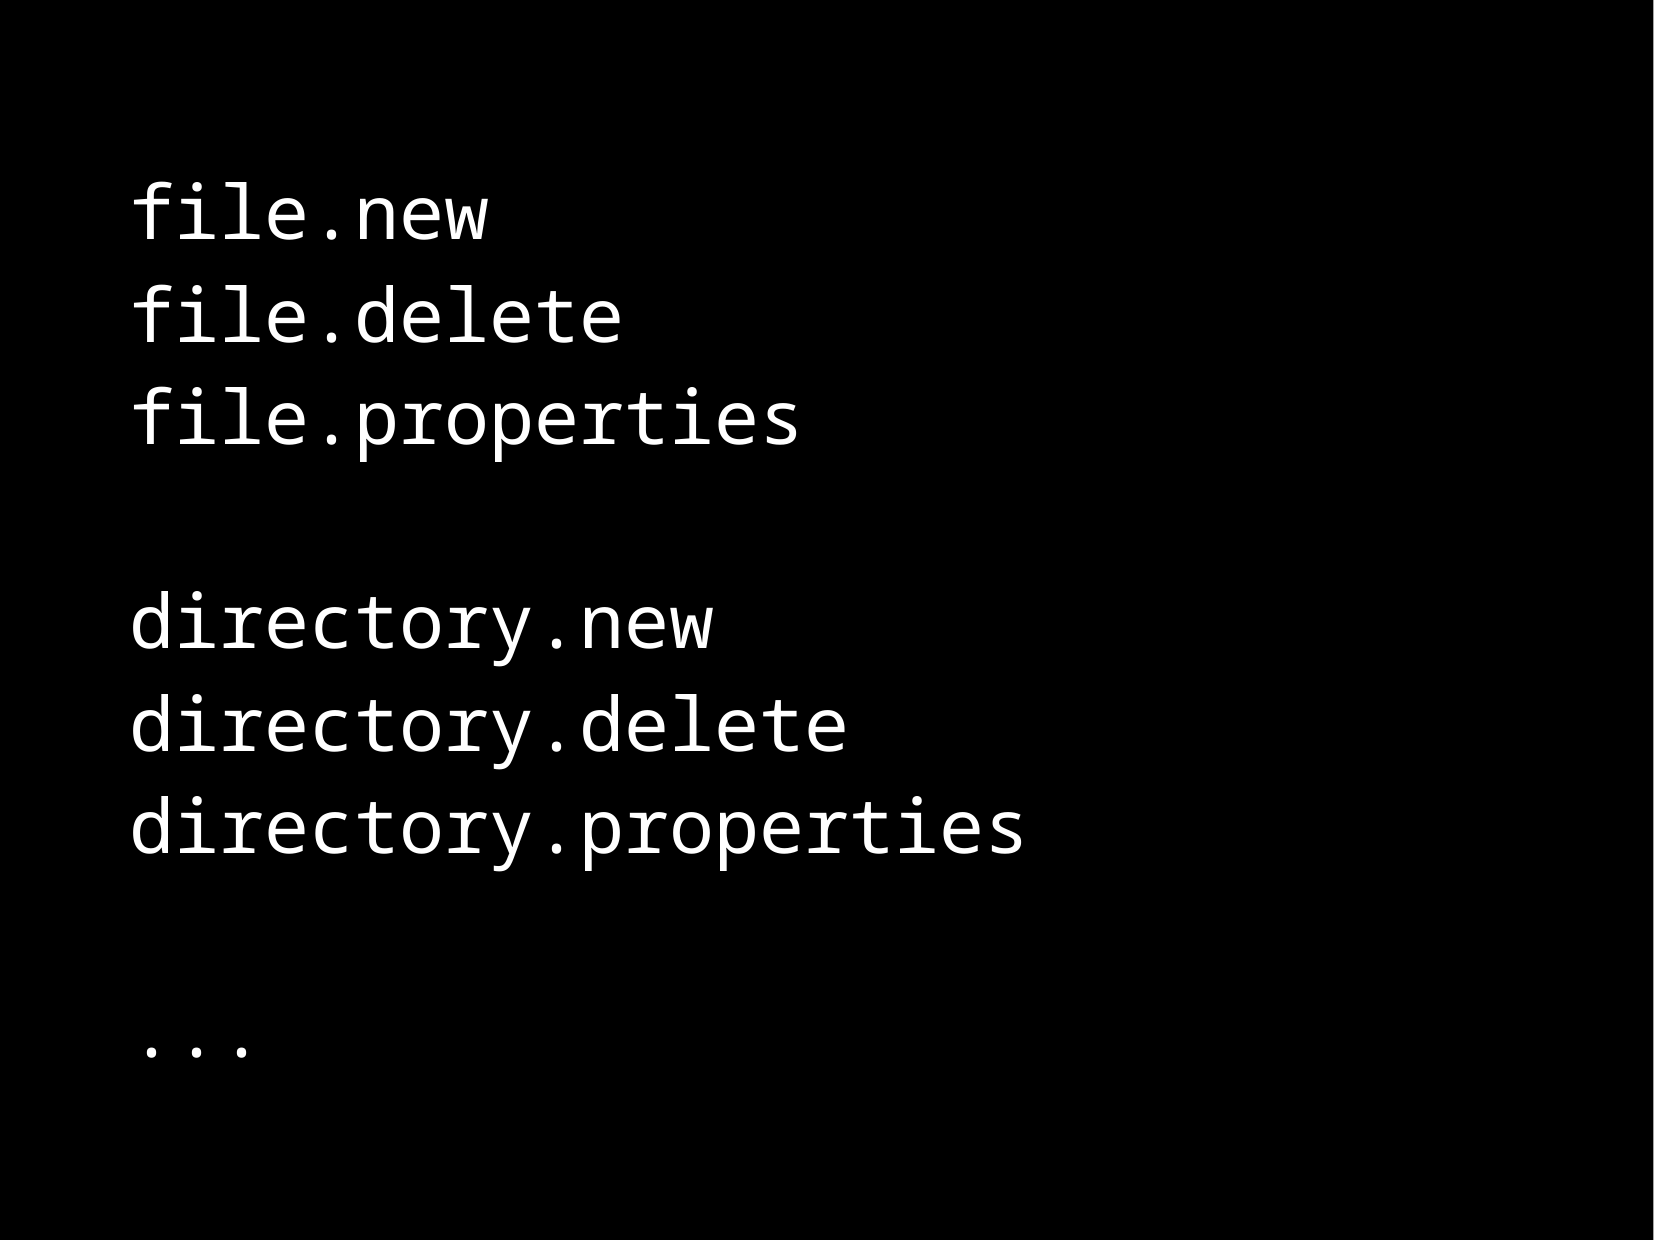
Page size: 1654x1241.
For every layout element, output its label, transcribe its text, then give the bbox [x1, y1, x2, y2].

title file.new file.delete file.properties directory.new directory.delete directory.properties ... [129, 240, 1619, 1000]
